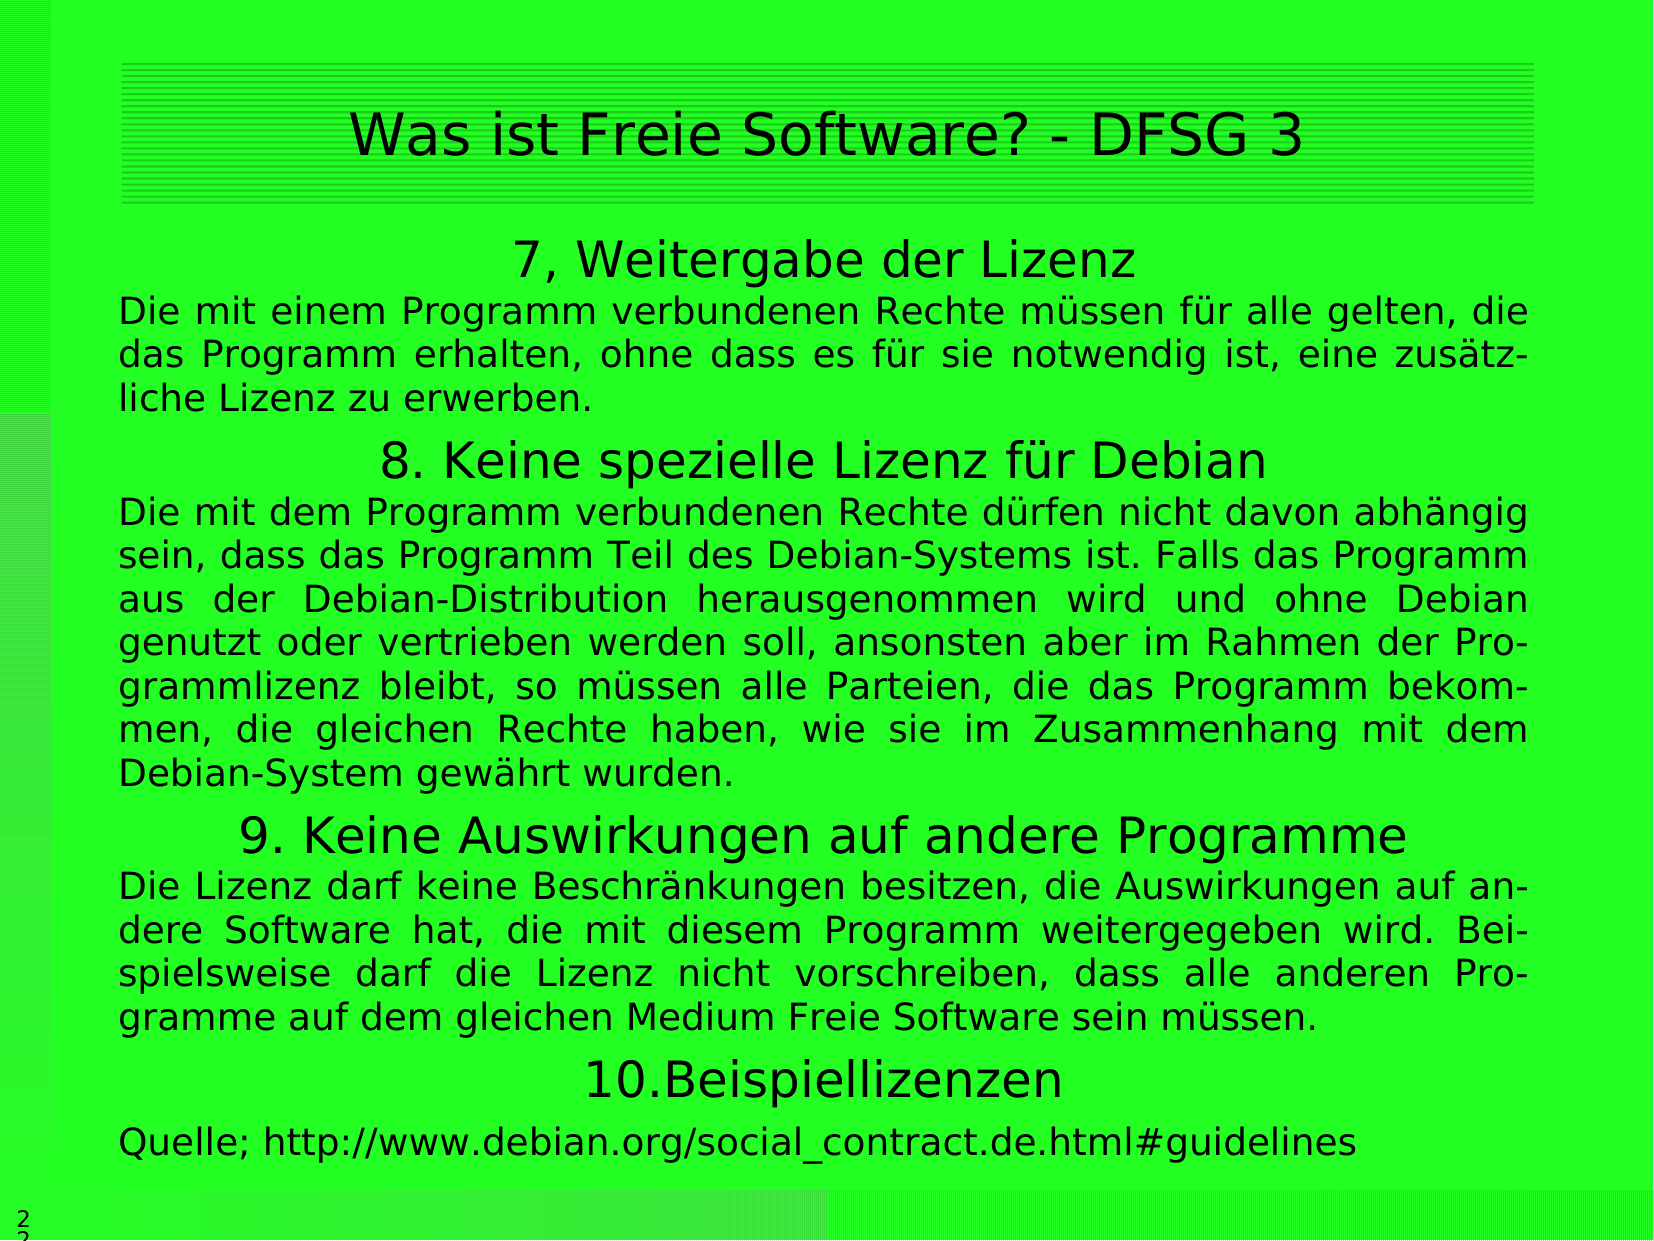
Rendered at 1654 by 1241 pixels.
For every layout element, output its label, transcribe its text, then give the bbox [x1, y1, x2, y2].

title Was ist Freie Software? - DFSG 3 [151, 64, 1503, 208]
subtitle 7, Weitergabe der Lizenz Die mit einem Programm verbundenen Rechte müssen für alle gelten, die das Programm erhalten, ohne dass es für sie notwendig ist, eine zusätz-liche Lizenz zu erwerben. 8. Keine spezielle Lizenz für Debian Die mit dem Programm verbundenen Rechte dürfen nicht davon abhängig sein, dass das Programm Teil des Debian-Systems ist. Falls das Programm aus der Debian-Distribution herausgenommen wird und ohne Debian genutzt oder vertrieben werden soll, ansonsten aber im Rahmen der Pro-grammlizenz bleibt, so müssen alle Parteien, die das Programm bekom-men, die gleichen Rechte haben, wie sie im Zusammenhang mit dem Debian-System gewährt wurden. 9. Keine Auswirkungen auf andere Programme Die Lizenz darf keine Beschränkungen besitzen, die Auswirkungen auf an-dere Software hat, die mit diesem Programm weitergegeben wird. Bei-spielsweise darf die Lizenz nicht vorschreiben, dass alle anderen Pro-gramme auf dem gleichen Medium Freie Software sein müssen. 10.Beispiellizenzen Quelle; http://www.debian.org/social_contract.de.html#guidelines [118, 214, 1531, 1182]
